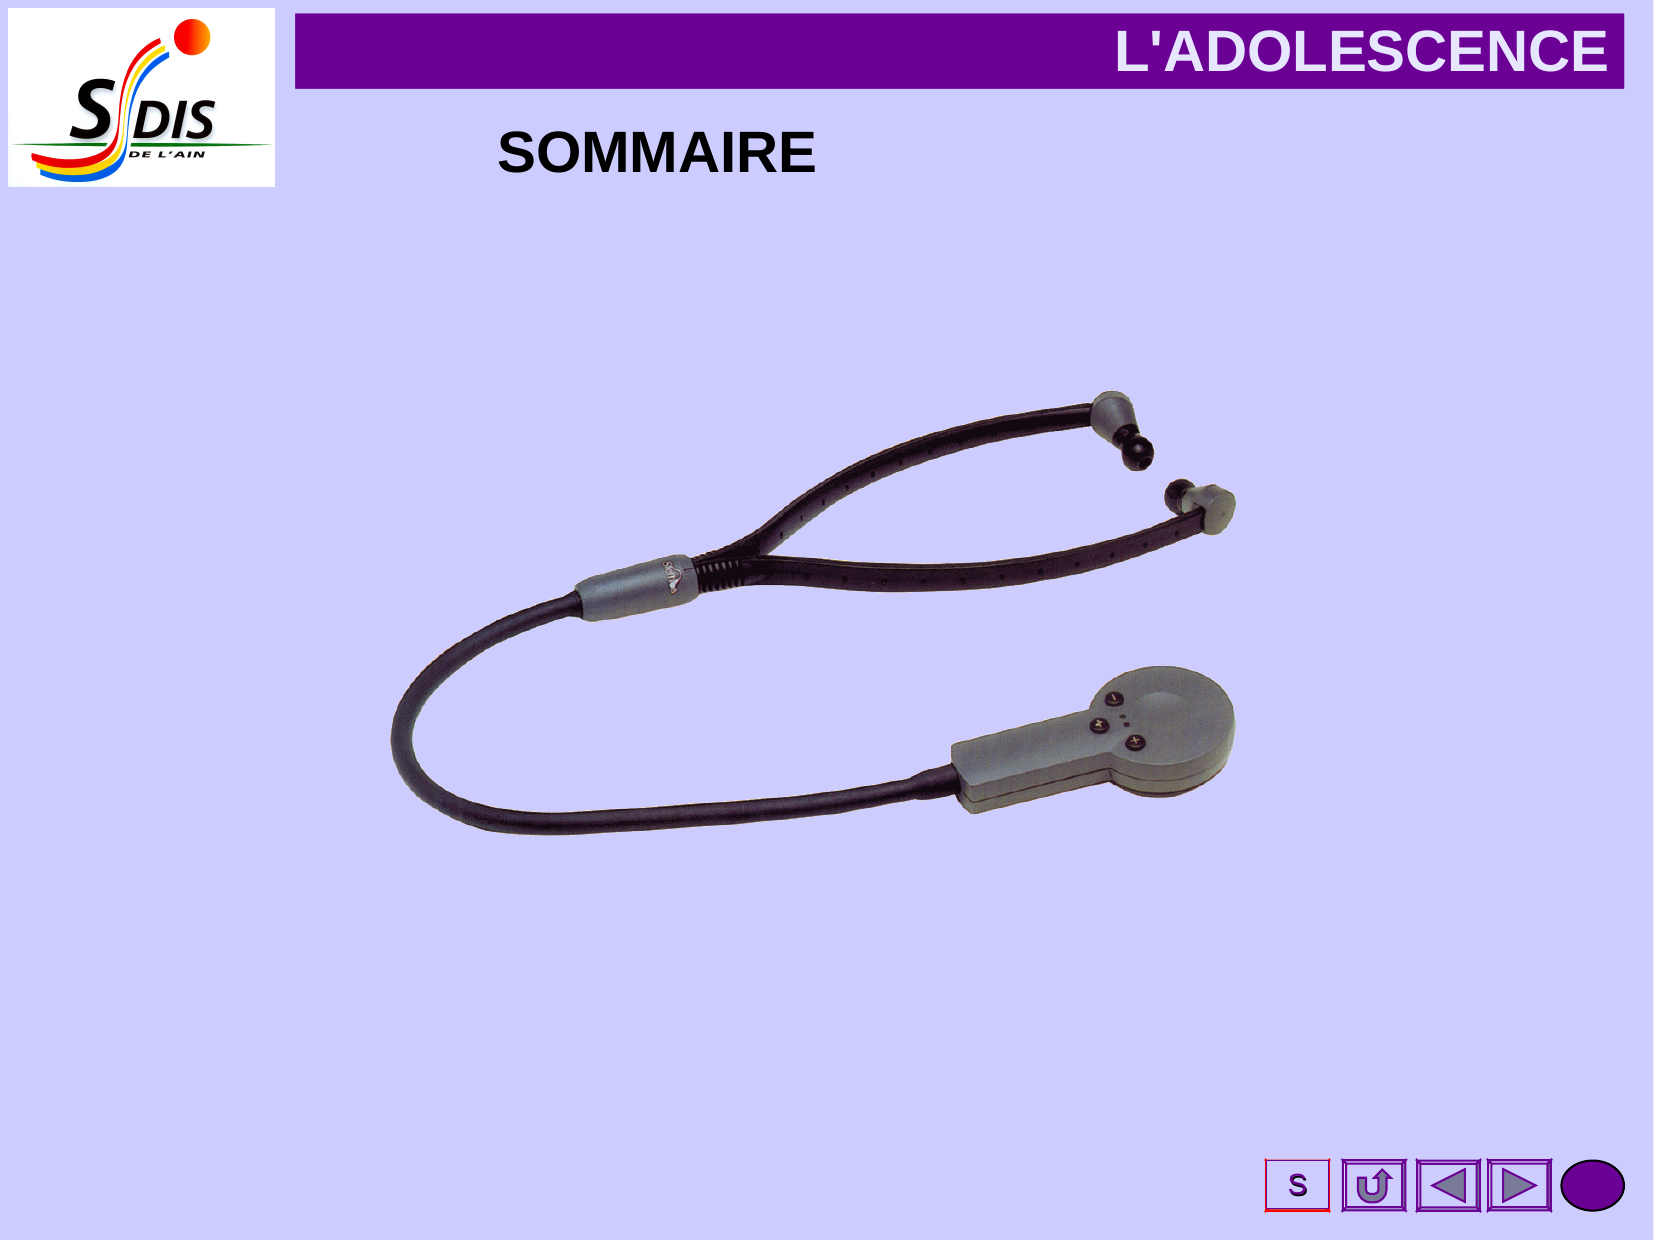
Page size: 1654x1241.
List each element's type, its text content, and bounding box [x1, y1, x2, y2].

text_box [1561, 1160, 1625, 1211]
text_box L'ADOLESCENCE [295, 13, 1625, 89]
text_box SOMMAIRE [287, 112, 833, 193]
picture [369, 357, 1285, 884]
picture [8, 8, 275, 187]
